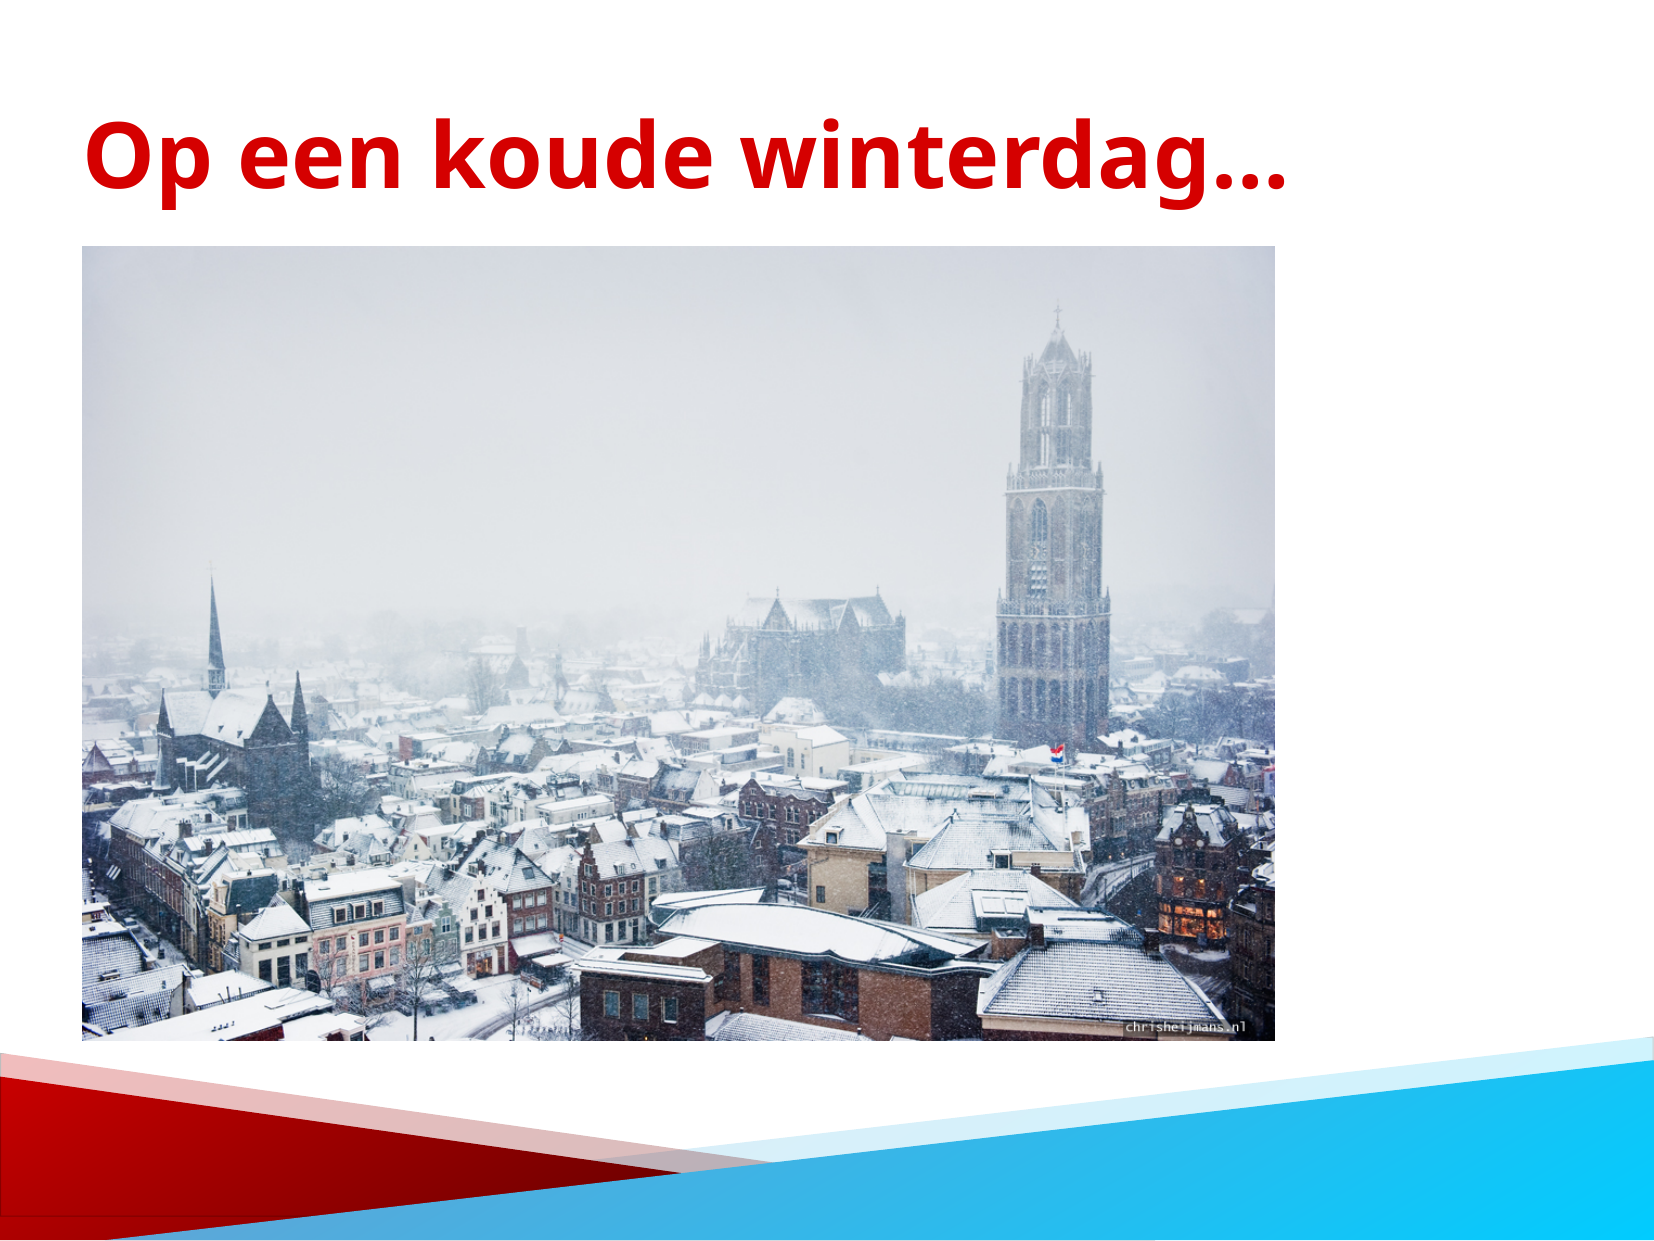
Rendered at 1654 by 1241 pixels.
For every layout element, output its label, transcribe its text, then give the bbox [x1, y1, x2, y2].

picture [82, 246, 1276, 1041]
title Op een koude winterdag… [82, 49, 1571, 257]
